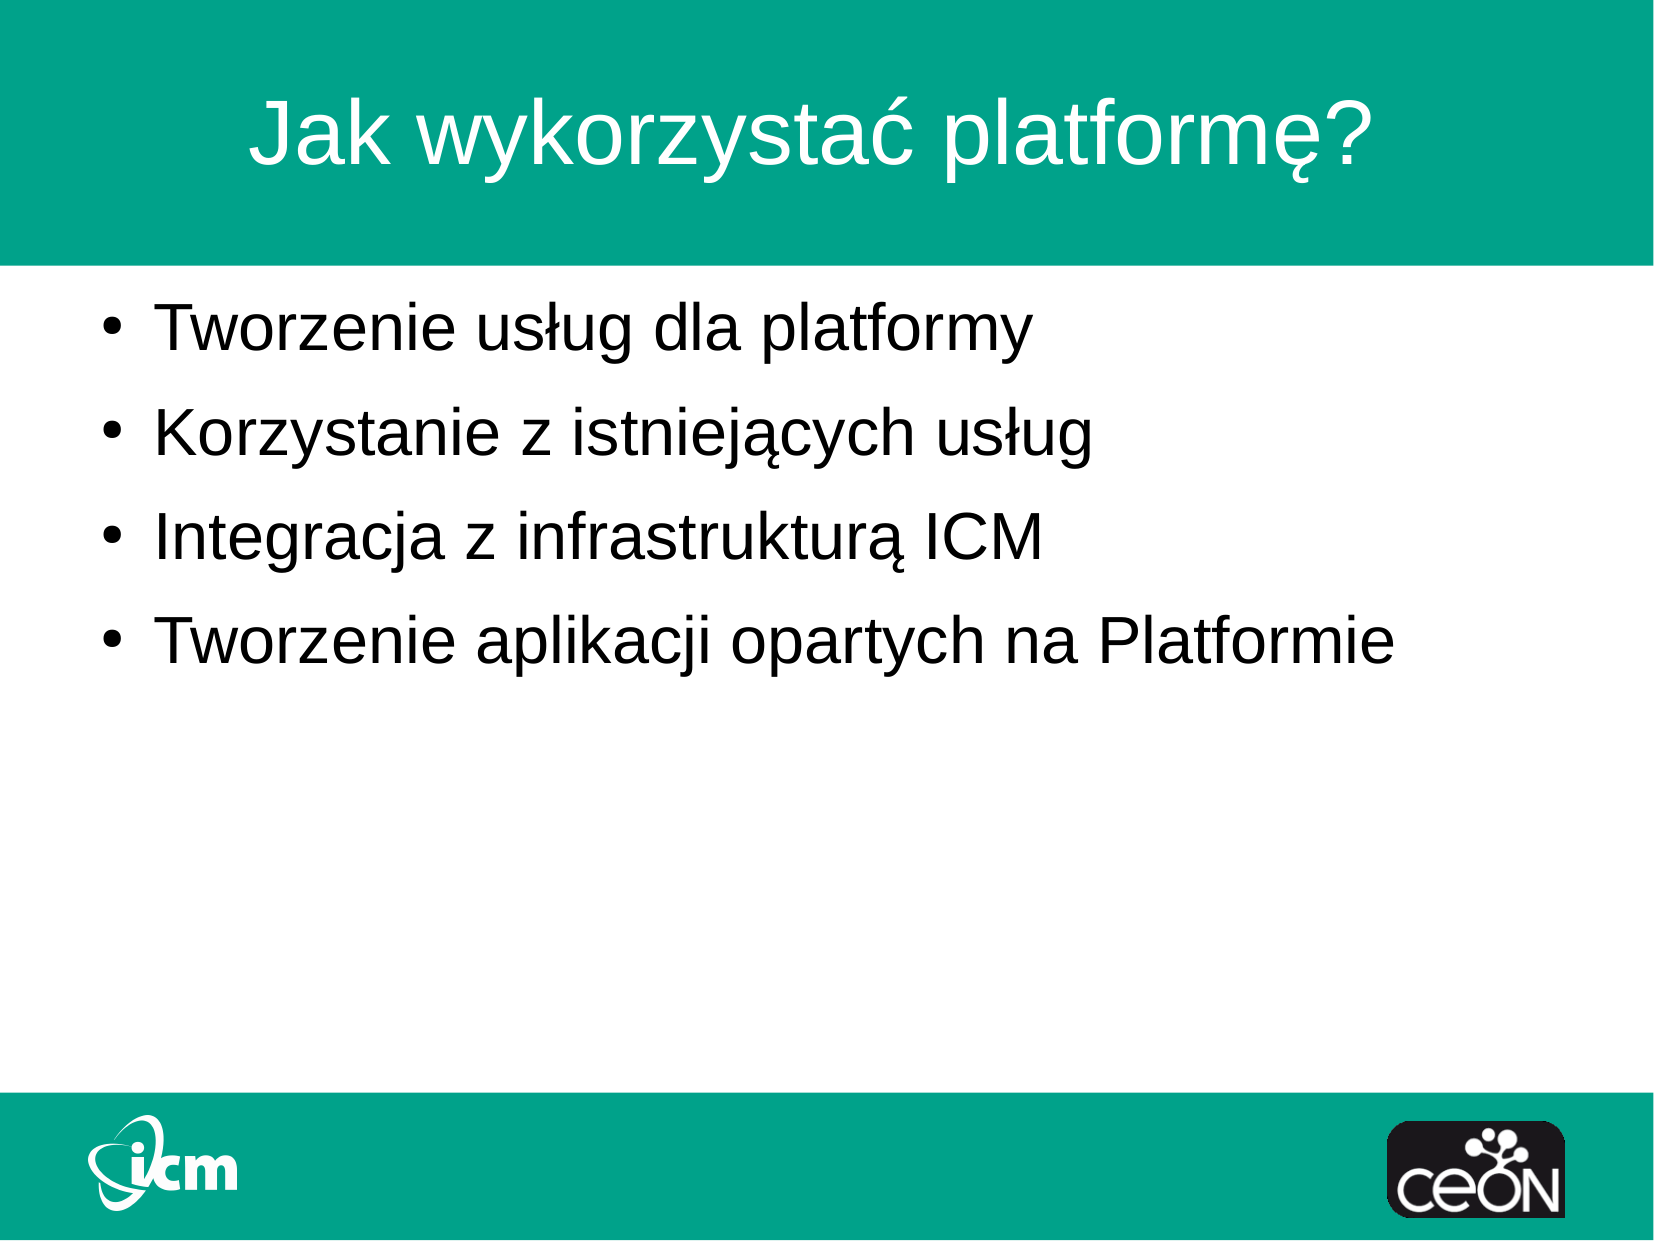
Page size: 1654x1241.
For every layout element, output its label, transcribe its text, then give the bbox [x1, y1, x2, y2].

list Tworzenie usług dla platformy Korzystanie z istniejących usług Integracja z infrastrukturą ICM Tworzenie aplikacji opartych na Platformie [82, 290, 1571, 1109]
picture [1387, 1121, 1565, 1218]
picture [88, 1115, 237, 1211]
title Jak wykorzystać platformę? [59, 29, 1565, 237]
